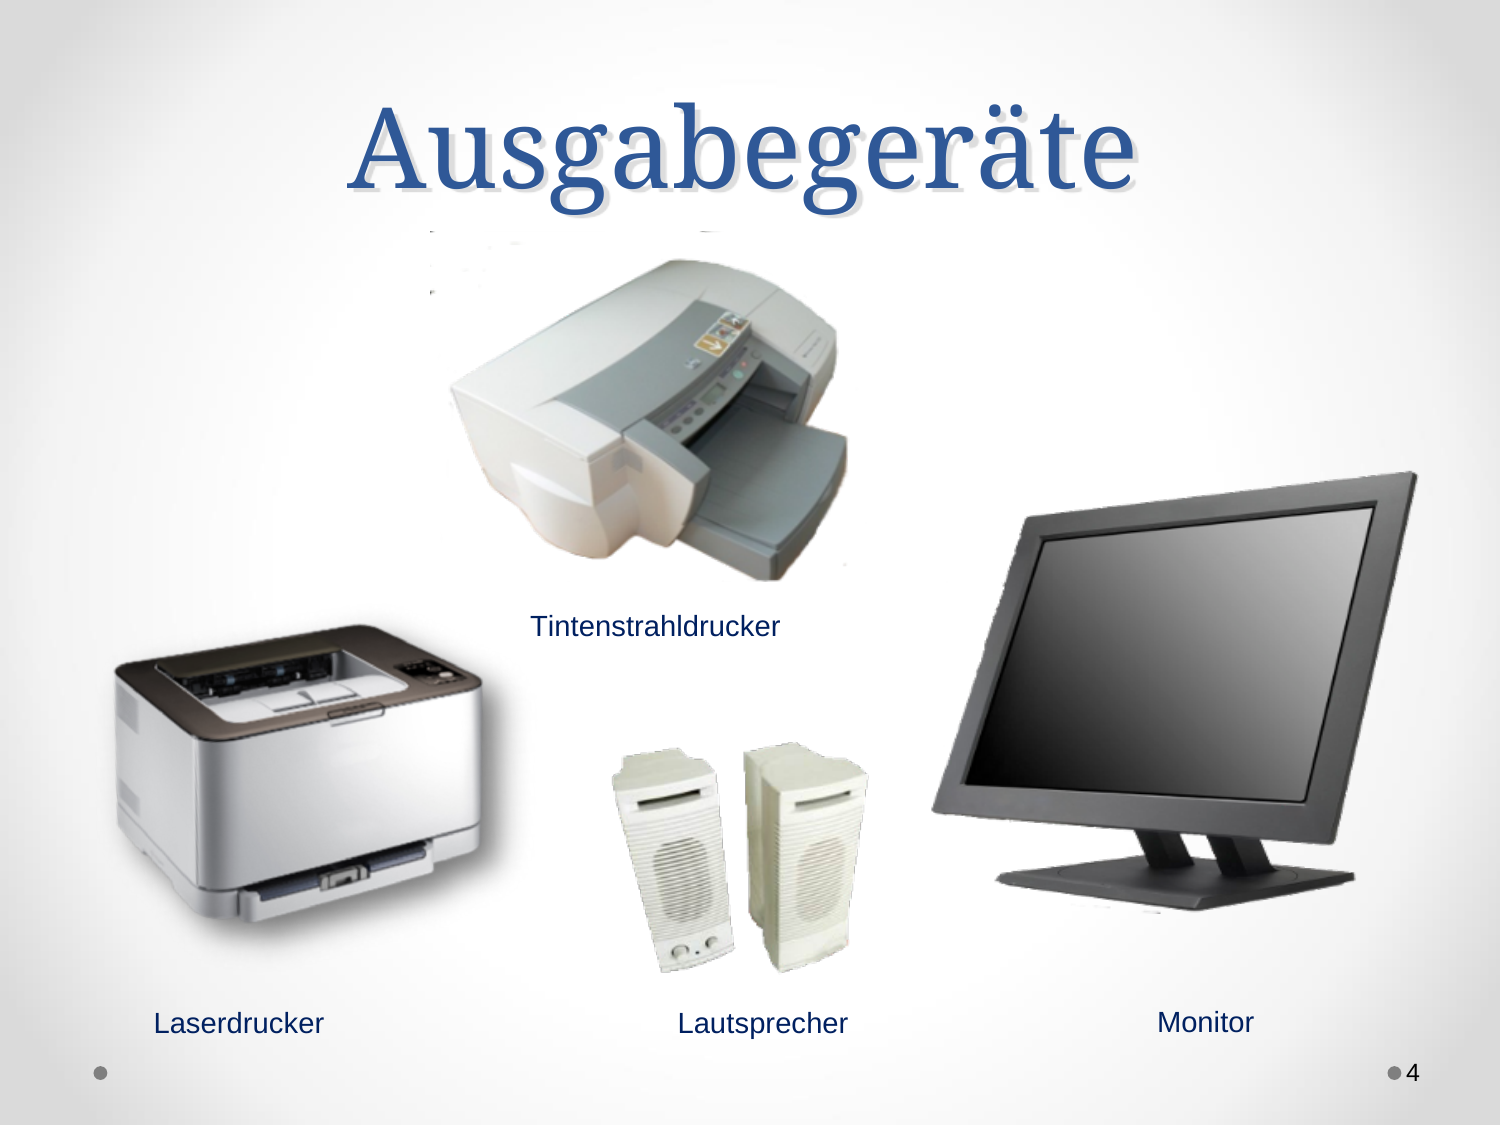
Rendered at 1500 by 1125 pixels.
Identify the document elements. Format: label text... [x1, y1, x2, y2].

text_box Monitor [1142, 995, 1270, 1047]
text_box <Nummer> [1401, 1042, 1494, 1103]
picture [0, 0, 1500, 1125]
text_box Tintenstrahldrucker [547, 599, 796, 651]
title Ausgabegeräte [68, 82, 1419, 219]
text_box Laserdrucker [138, 1002, 340, 1047]
text_box Lautsprecher [607, 996, 919, 1047]
